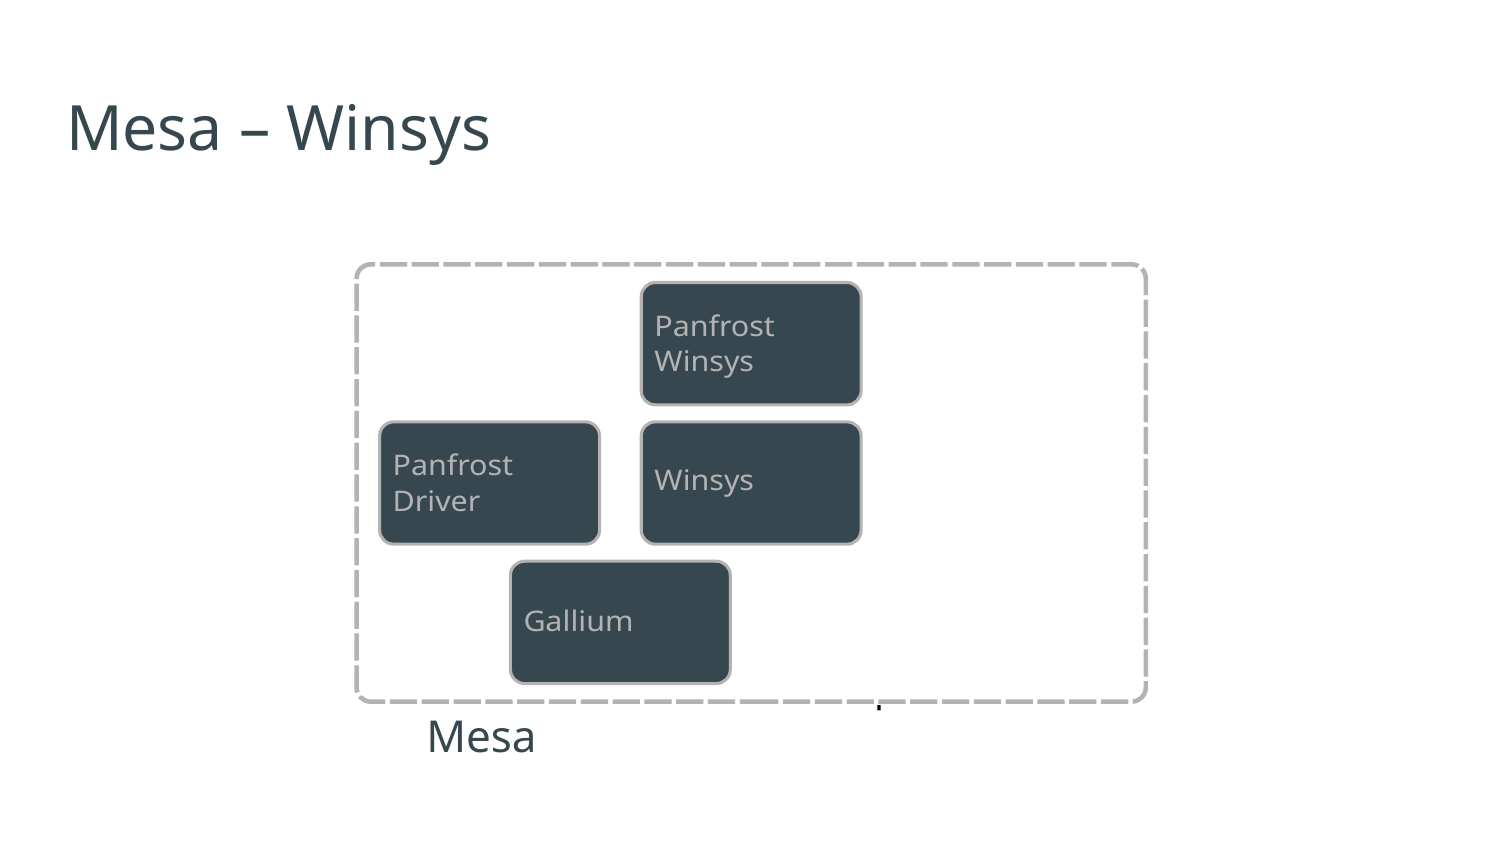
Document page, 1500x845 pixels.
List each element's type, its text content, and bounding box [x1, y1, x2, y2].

picture [0, 199, 1500, 800]
title Mesa – Winsys [51, 72, 1449, 167]
